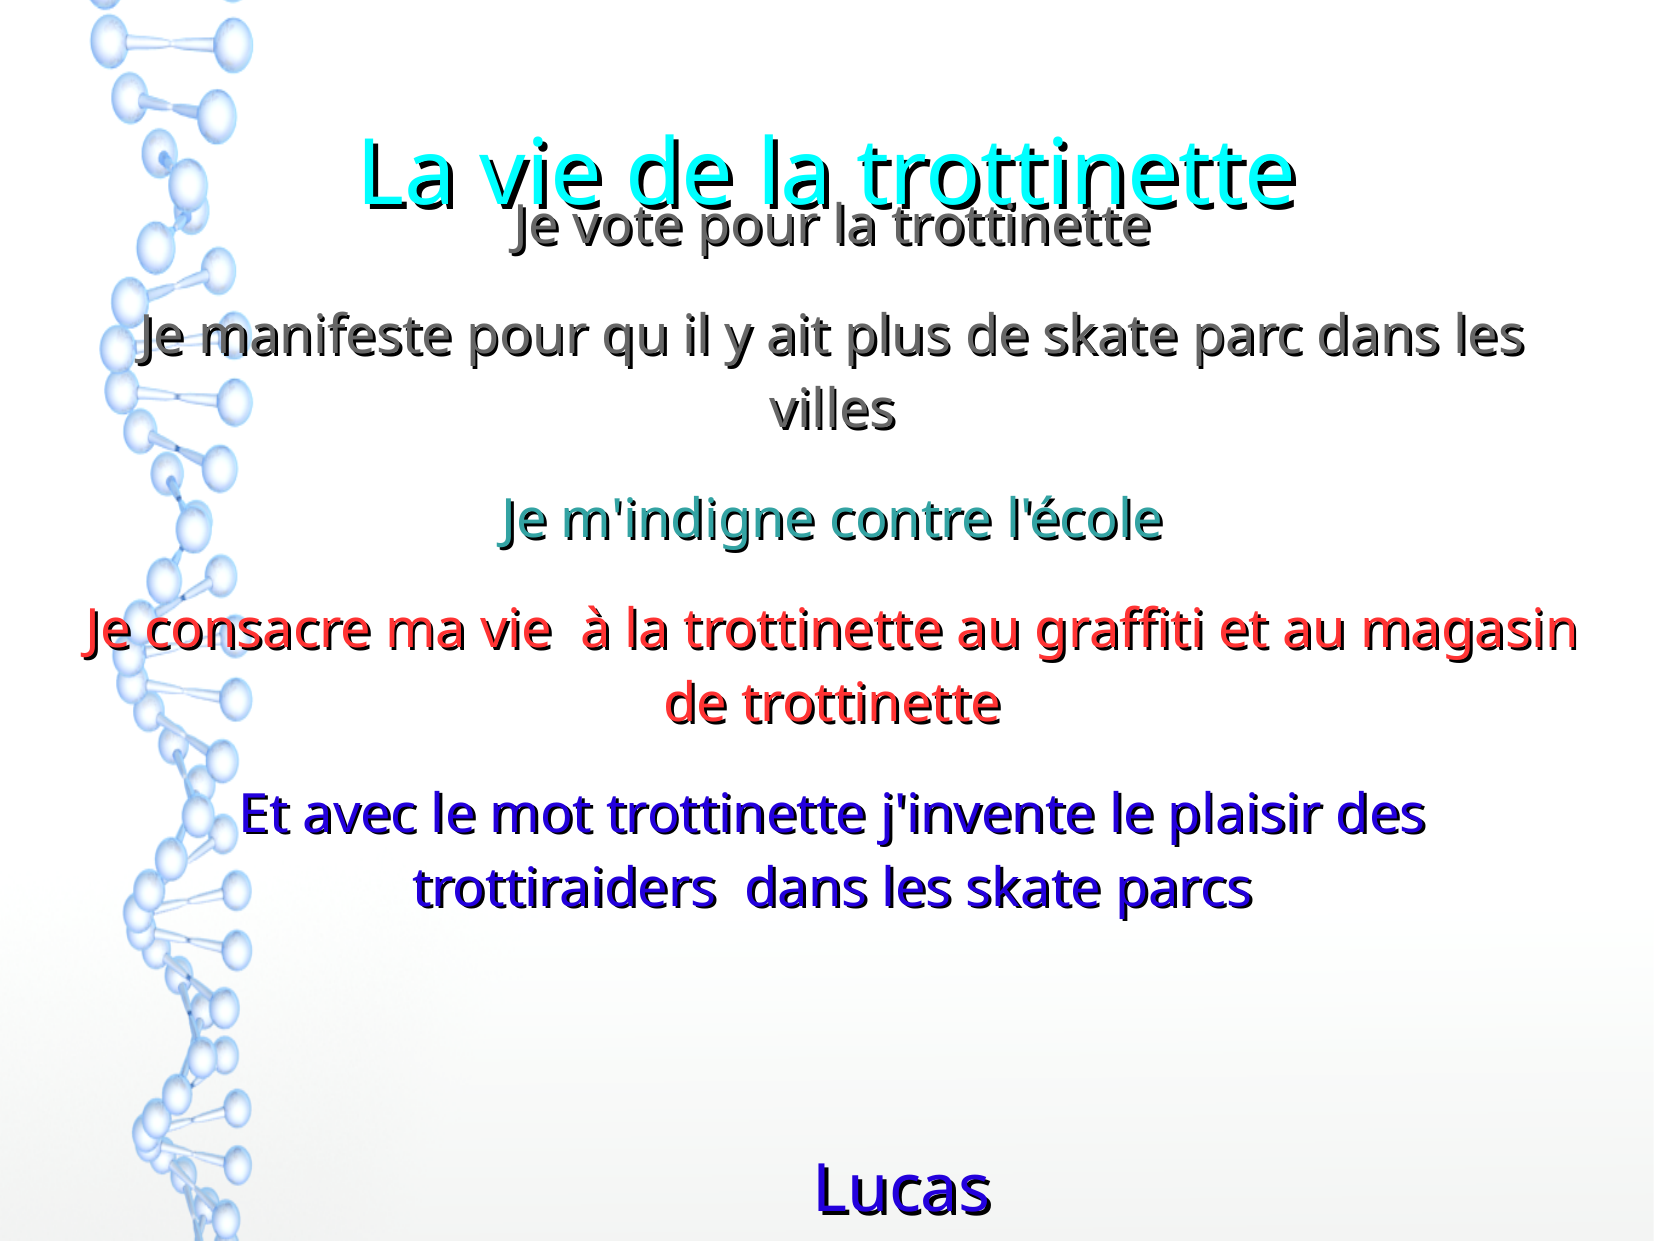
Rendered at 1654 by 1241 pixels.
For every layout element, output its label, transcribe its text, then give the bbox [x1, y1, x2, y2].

title La vie de la trottinette [82, 65, 1571, 182]
picture [0, 0, 1654, 1241]
subtitle Je vote pour la trottinette Je manifeste pour qu il y ait plus de skate parc dans les villes Je m'indigne contre l'école Je consacre ma vie à la trottinette au graffiti et au magasin de trottinette Et avec le mot trottinette j'invente le plaisir des trottiraiders dans les skate parcs Lucas [82, 182, 1583, 1107]
